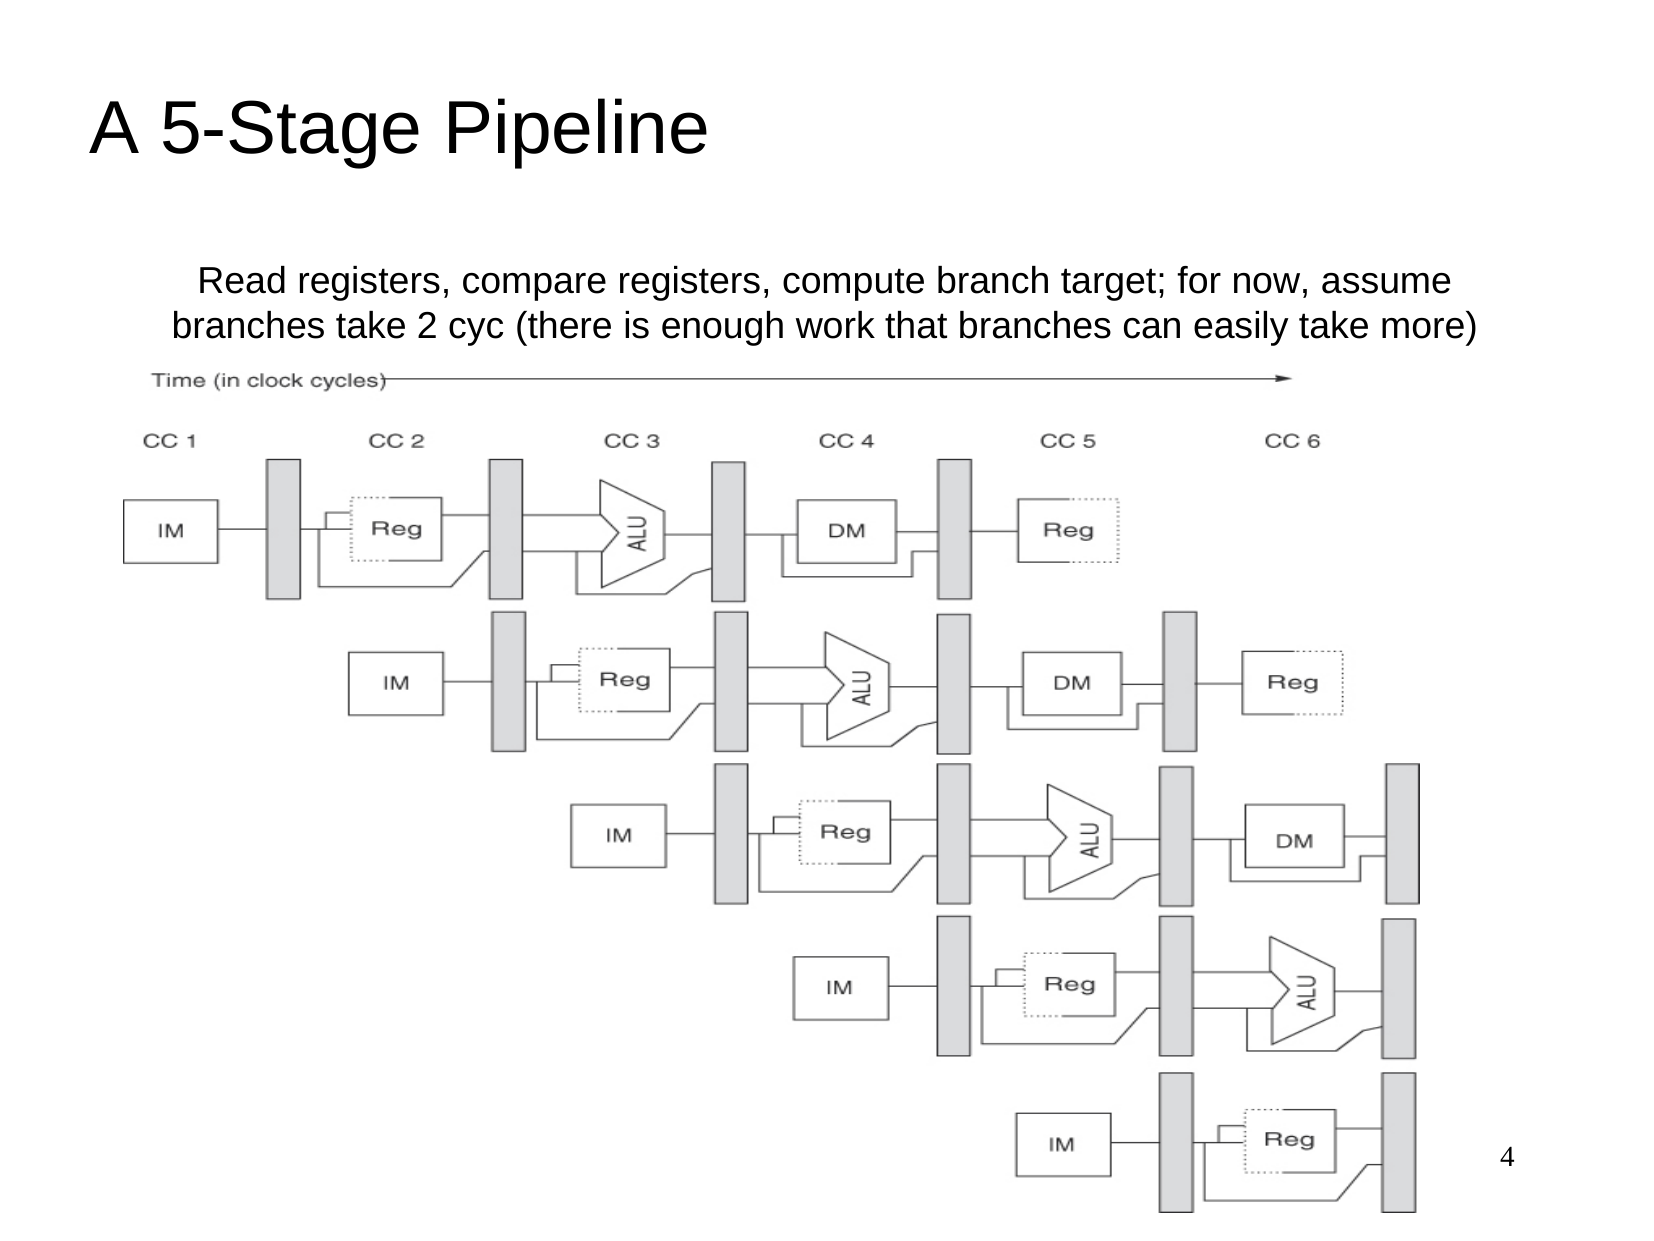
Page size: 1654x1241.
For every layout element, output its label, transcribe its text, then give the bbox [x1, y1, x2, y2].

text_box A 5-Stage Pipeline [74, 71, 727, 177]
text_box Read registers, compare registers, compute branch target; for now, assume branches take 2 cyc (there is enough work that branches can easily take more) [156, 247, 1494, 354]
text_box <number> [1420, 1129, 1530, 1213]
picture [123, 371, 1420, 1213]
